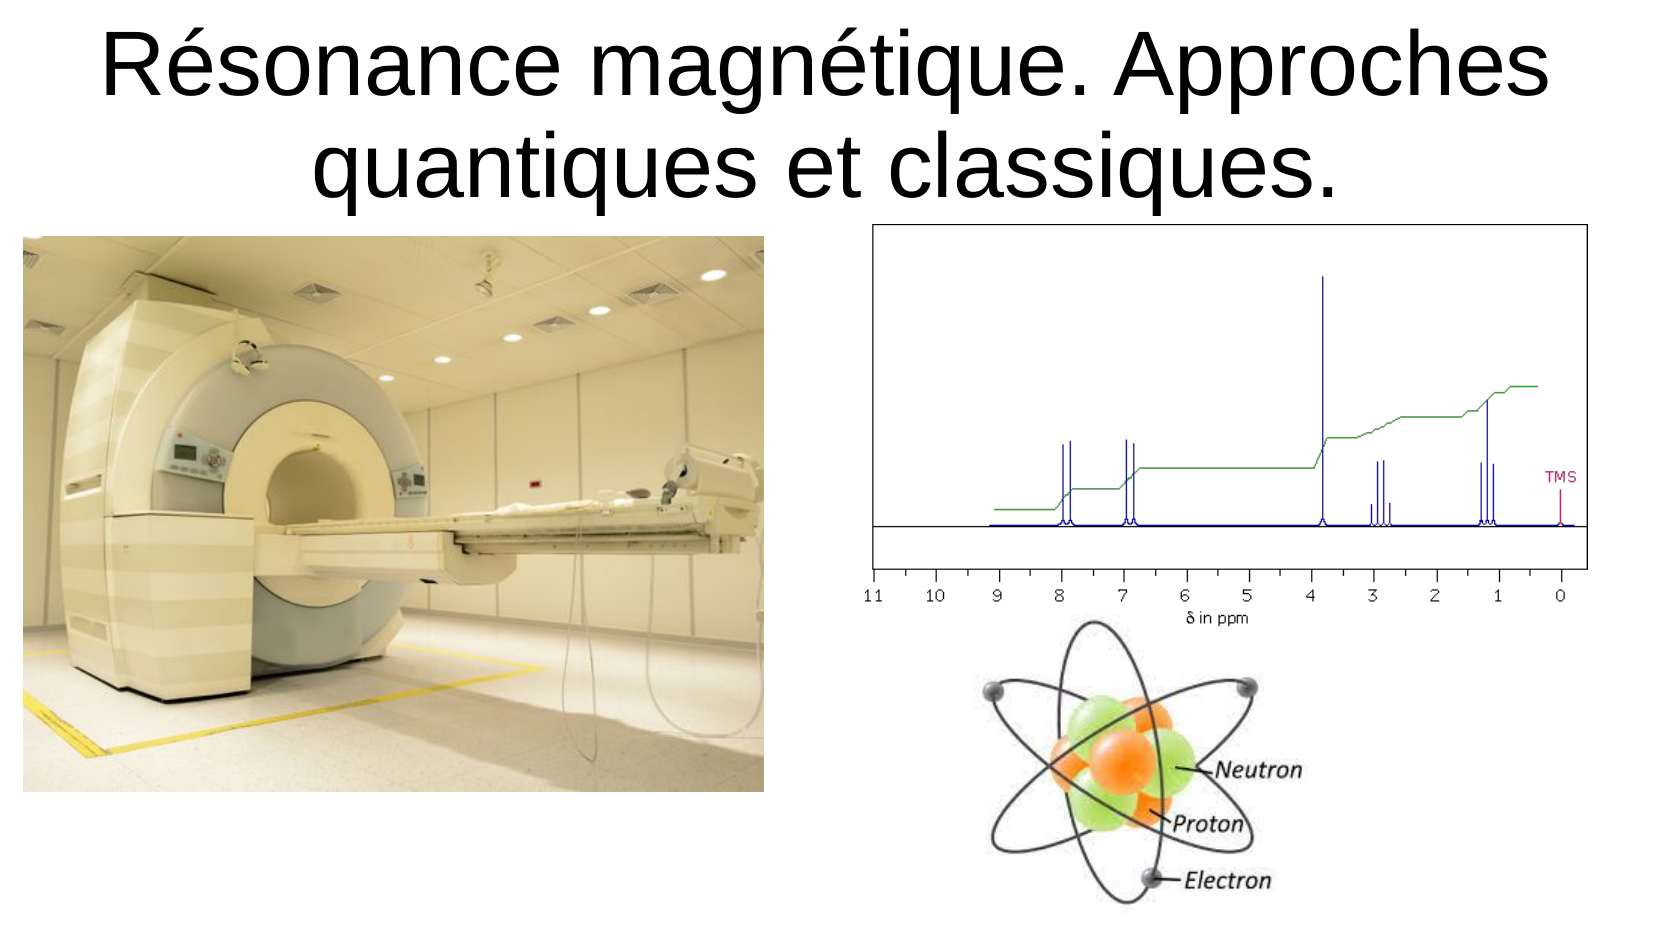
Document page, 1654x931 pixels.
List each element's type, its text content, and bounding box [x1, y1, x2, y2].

picture [23, 236, 764, 792]
picture [865, 224, 1588, 922]
title Résonance magnétique. Approches quantiques et classiques. [82, 12, 1571, 218]
